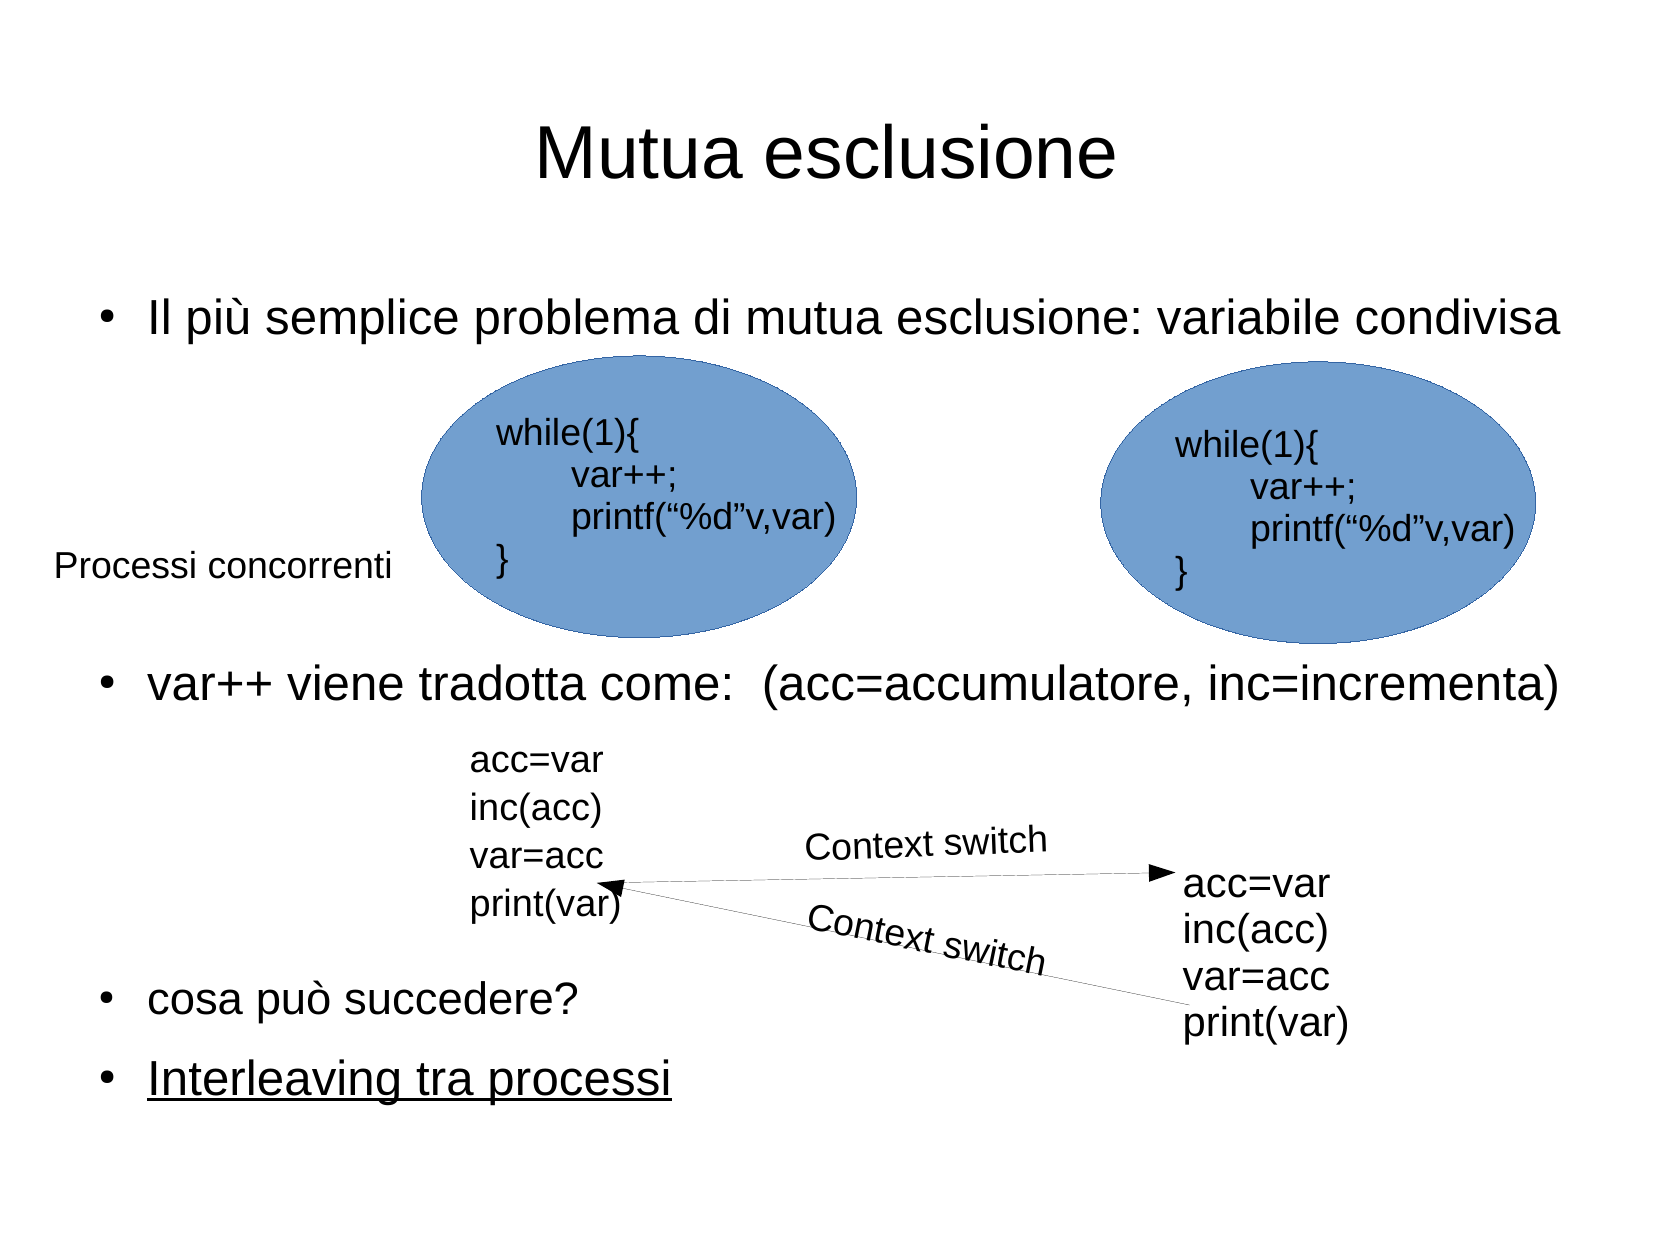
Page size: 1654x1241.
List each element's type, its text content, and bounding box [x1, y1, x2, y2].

text_box while(1){ var++; printf(“%d”v,var) } [1160, 415, 1547, 599]
text_box Context switch [787, 884, 1147, 1012]
list Il più semplice problema di mutua esclusione: variabile condivisa var++ viene tradotta come: (acc=accumulatore, inc=incrementa) acc=var inc(acc) var=acc print(var) cosa può succedere? Interleaving tra processi [82, 290, 1571, 1222]
title Mutua esclusione [82, 49, 1571, 257]
text_box acc=var inc(acc) var=acc print(var) [955, 852, 1425, 1056]
text_box Processi concorrenti [38, 536, 444, 594]
text_box Context switch [788, 806, 1146, 877]
text_box [1100, 361, 1489, 644]
text_box [421, 355, 807, 638]
text_box while(1){ var++; printf(“%d”v,var) } [481, 403, 868, 587]
